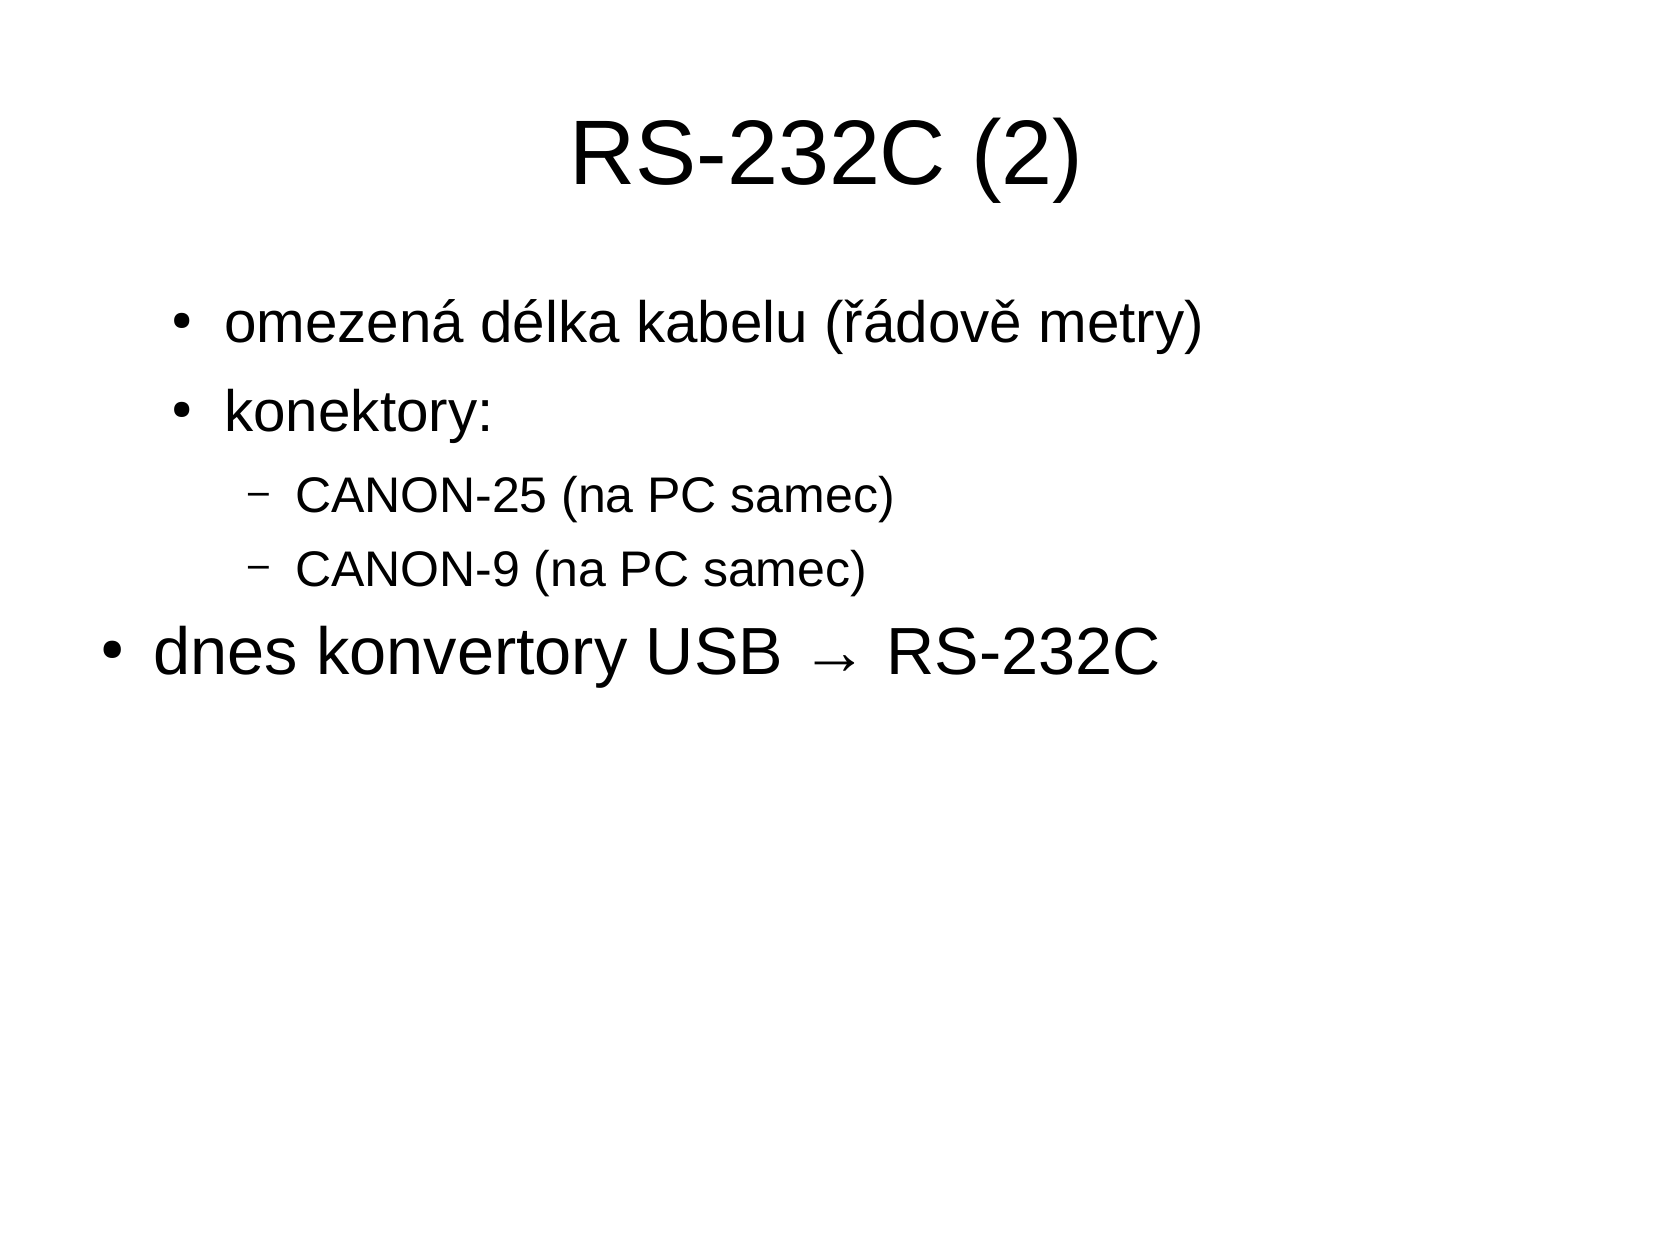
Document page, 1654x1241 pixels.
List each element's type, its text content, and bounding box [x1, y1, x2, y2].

list omezená délka kabelu (řádově metry) konektory: CANON-25 (na PC samec) CANON-9 (na PC samec) dnes konvertory USB → RS-232C [82, 290, 1571, 1109]
title RS-232C (2) [82, 56, 1571, 250]
